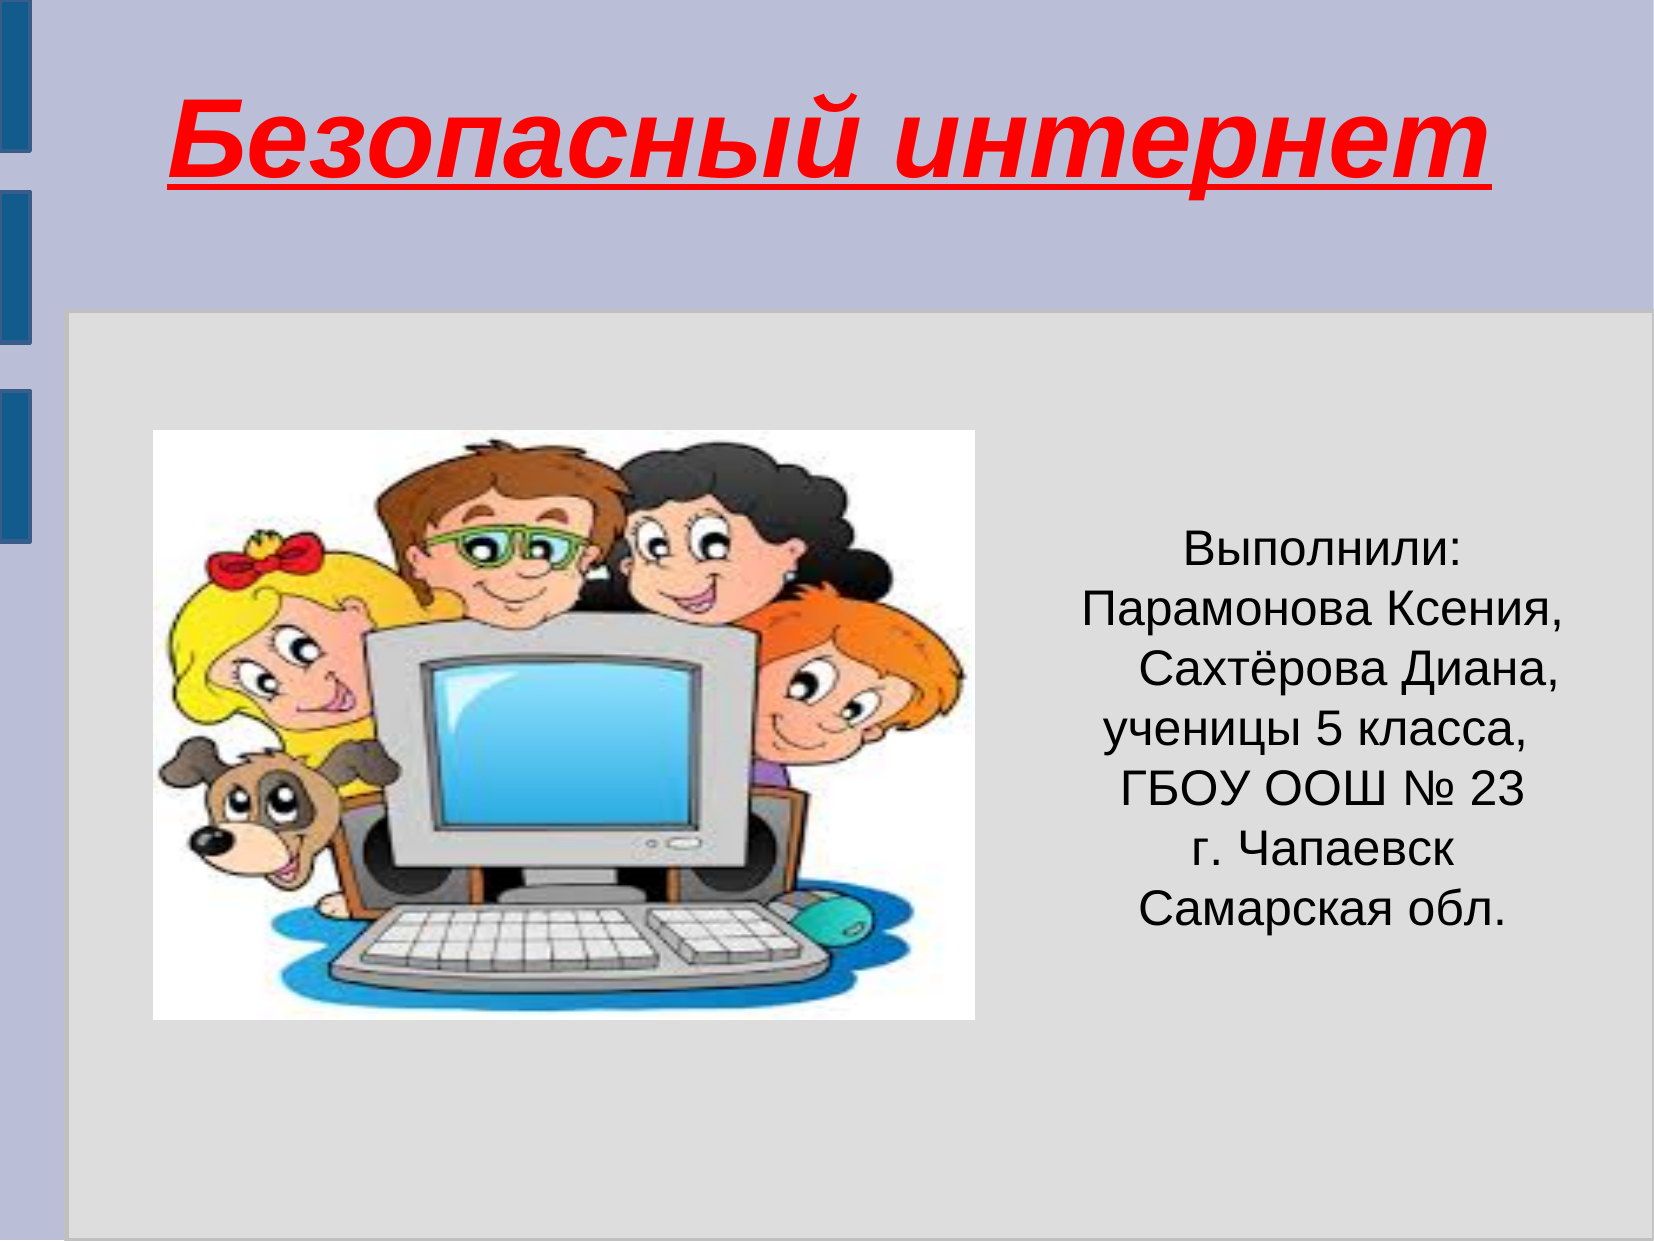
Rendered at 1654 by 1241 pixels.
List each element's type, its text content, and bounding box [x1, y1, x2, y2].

title Безопасный интернет [123, 29, 1536, 237]
picture [153, 431, 975, 1020]
subtitle Выполнили: Парамонова Ксения, Сахтёрова Диана, ученицы 5 класса, ГБОУ ООШ № 23 г. Чапаевск Самарская обл. [1003, 513, 1624, 938]
